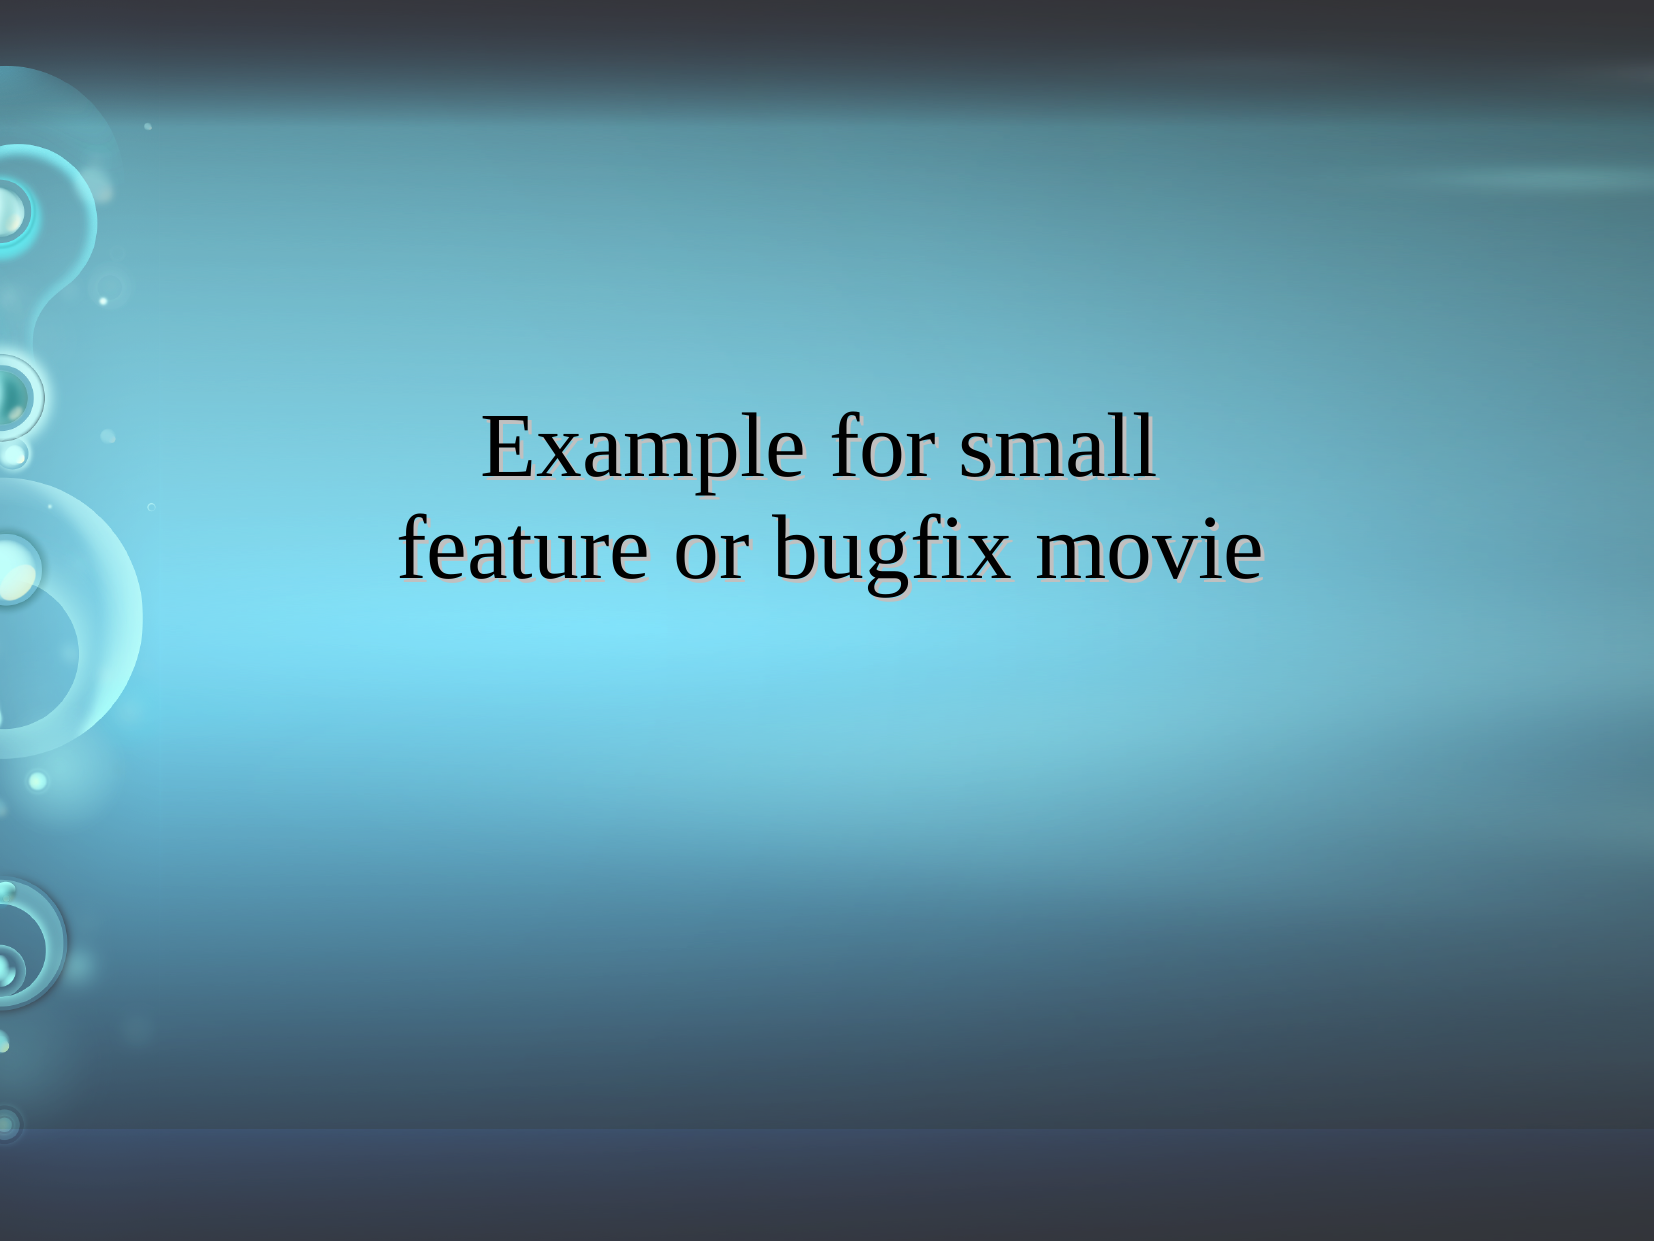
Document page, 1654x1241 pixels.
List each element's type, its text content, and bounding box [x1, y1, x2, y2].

title Example for small feature or bugfix movie [86, 392, 1576, 601]
